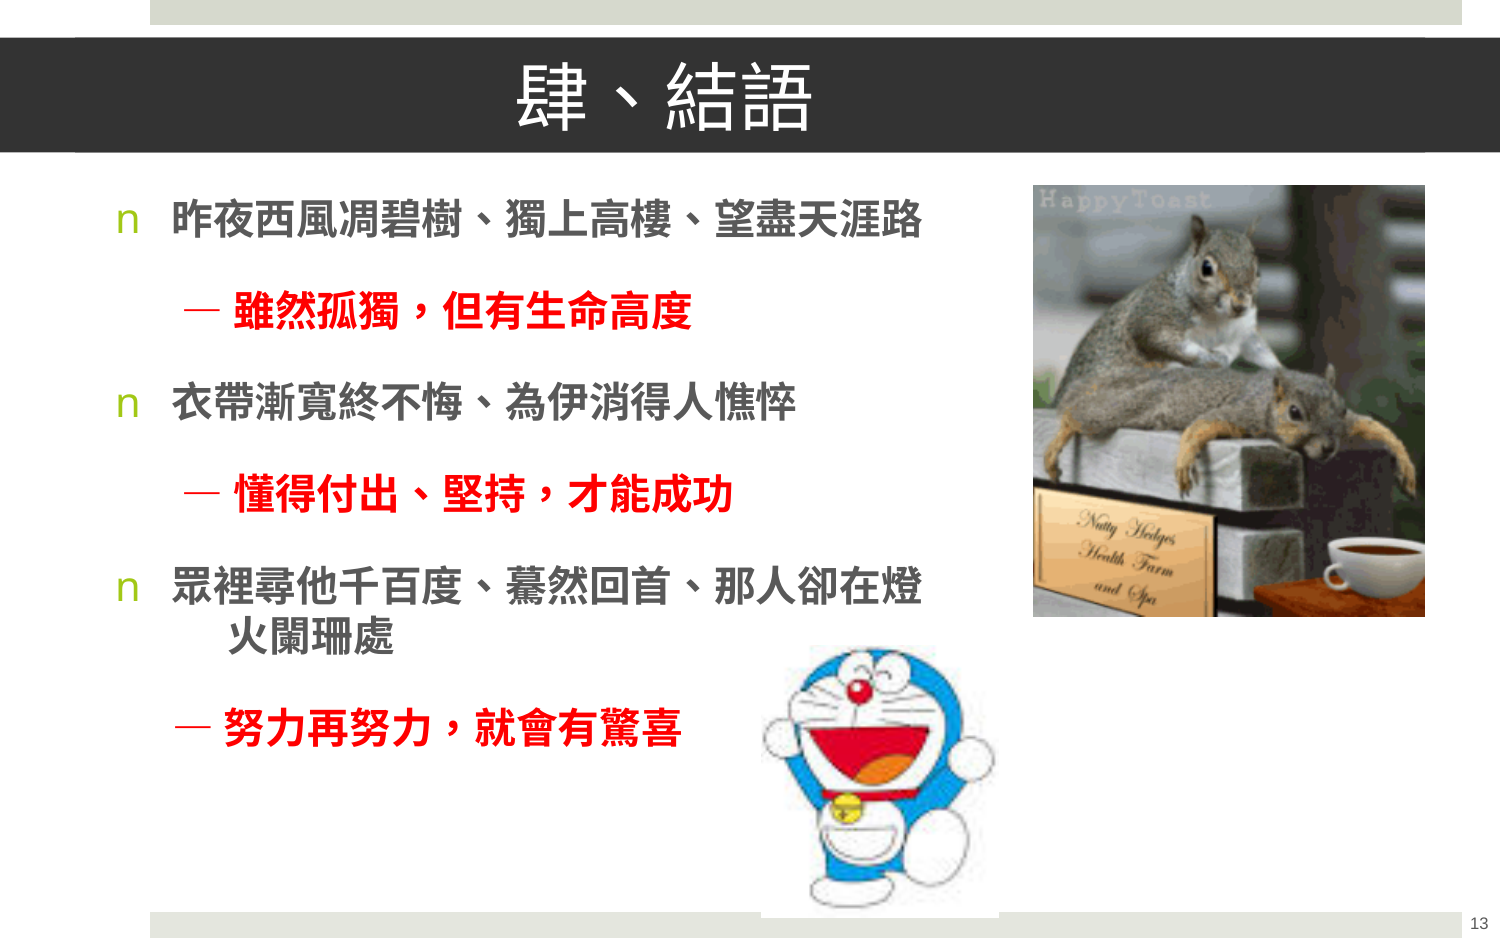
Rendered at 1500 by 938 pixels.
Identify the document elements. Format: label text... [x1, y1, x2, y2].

list 昨夜西風凋碧樹、獨上高樓、望盡天涯路 —雖然孤獨，但有生命高度 衣帶漸寬終不悔、為伊消得人憔悴 —懂得付出、堅持，才能成功 眾裡尋他千百度、驀然回首、那人卻在燈火闌珊處 —努力再努力，就會有驚喜 [100, 185, 951, 859]
text_box 肆、結語 [0, 37, 1500, 153]
picture [1033, 185, 1425, 617]
picture [761, 645, 999, 918]
text_box [1441, 897, 1500, 938]
